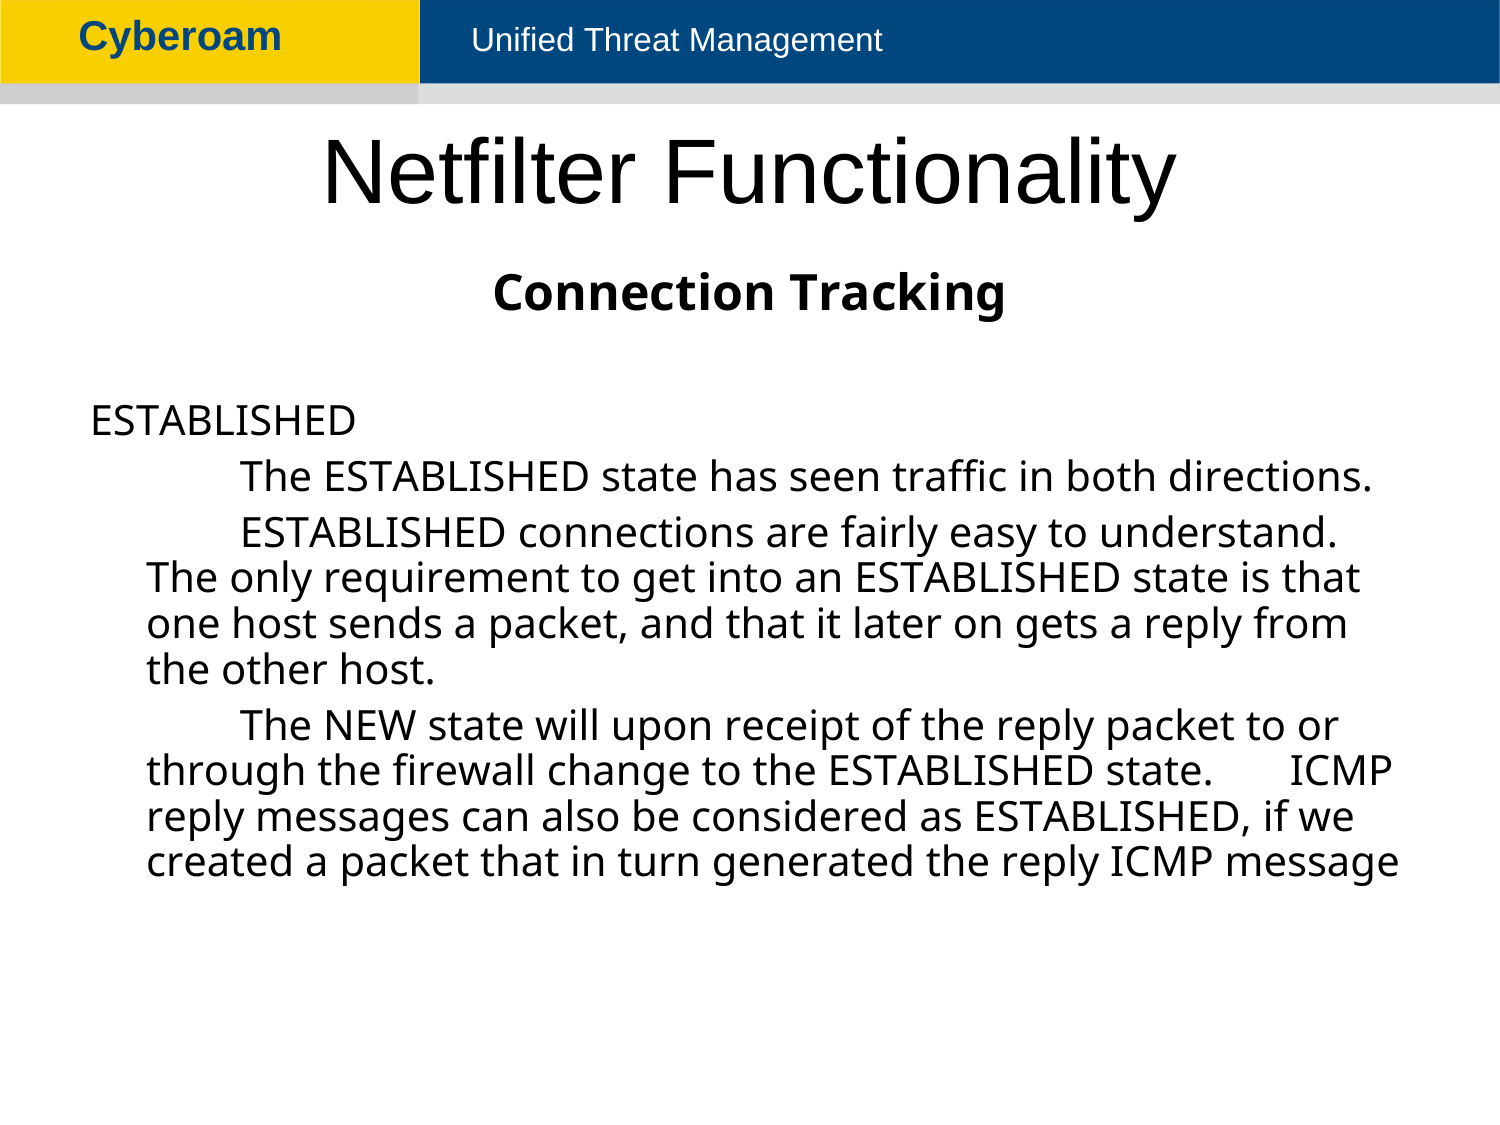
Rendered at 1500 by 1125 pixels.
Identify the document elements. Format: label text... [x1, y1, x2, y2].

title Netfilter Functionality [75, 112, 1426, 233]
picture [0, 0, 1500, 83]
list Connection Tracking ESTABLISHED The ESTABLISHED state has seen traffic in both directions. ESTABLISHED connections are fairly easy to understand. The only requirement to get into an ESTABLISHED state is that one host sends a packet, and that it later on gets a reply from the other host. The NEW state will upon receipt of the reply packet to or through the firewall change to the ESTABLISHED state. ICMP reply messages can also be considered as ESTABLISHED, if we created a packet that in turn generated the reply ICMP message [75, 259, 1426, 1075]
